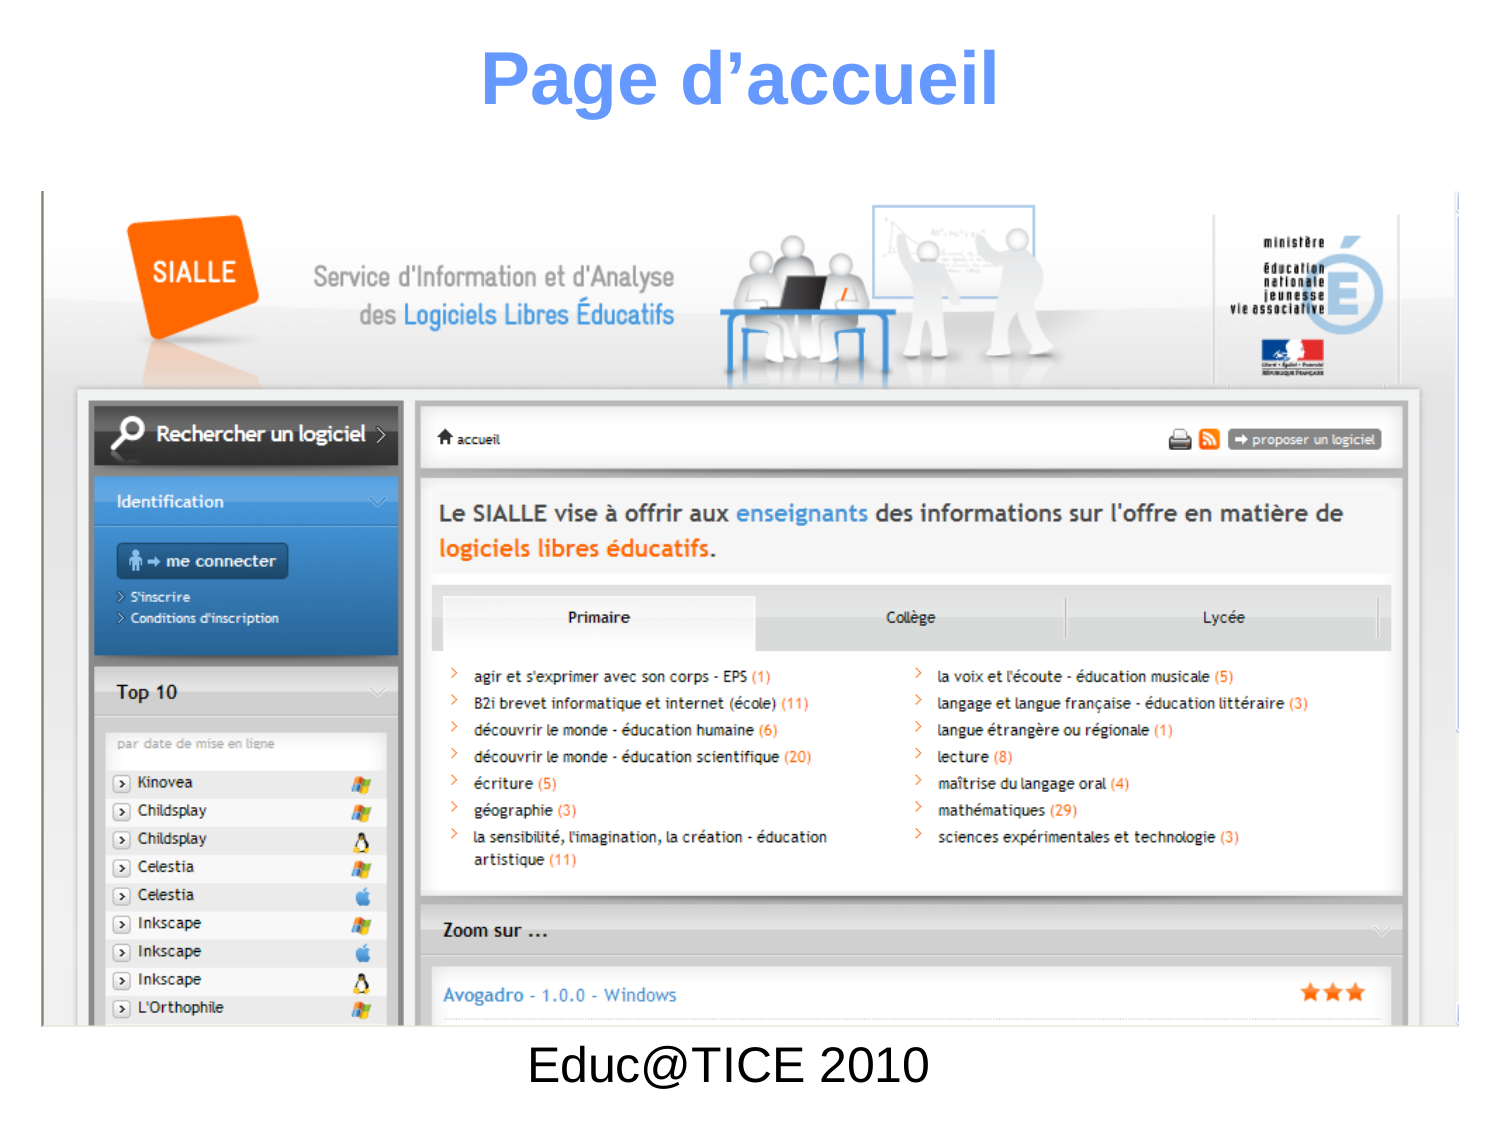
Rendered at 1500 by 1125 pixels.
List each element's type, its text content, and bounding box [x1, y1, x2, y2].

picture [41, 191, 1459, 1027]
title Page d’accueil [53, 0, 1429, 151]
